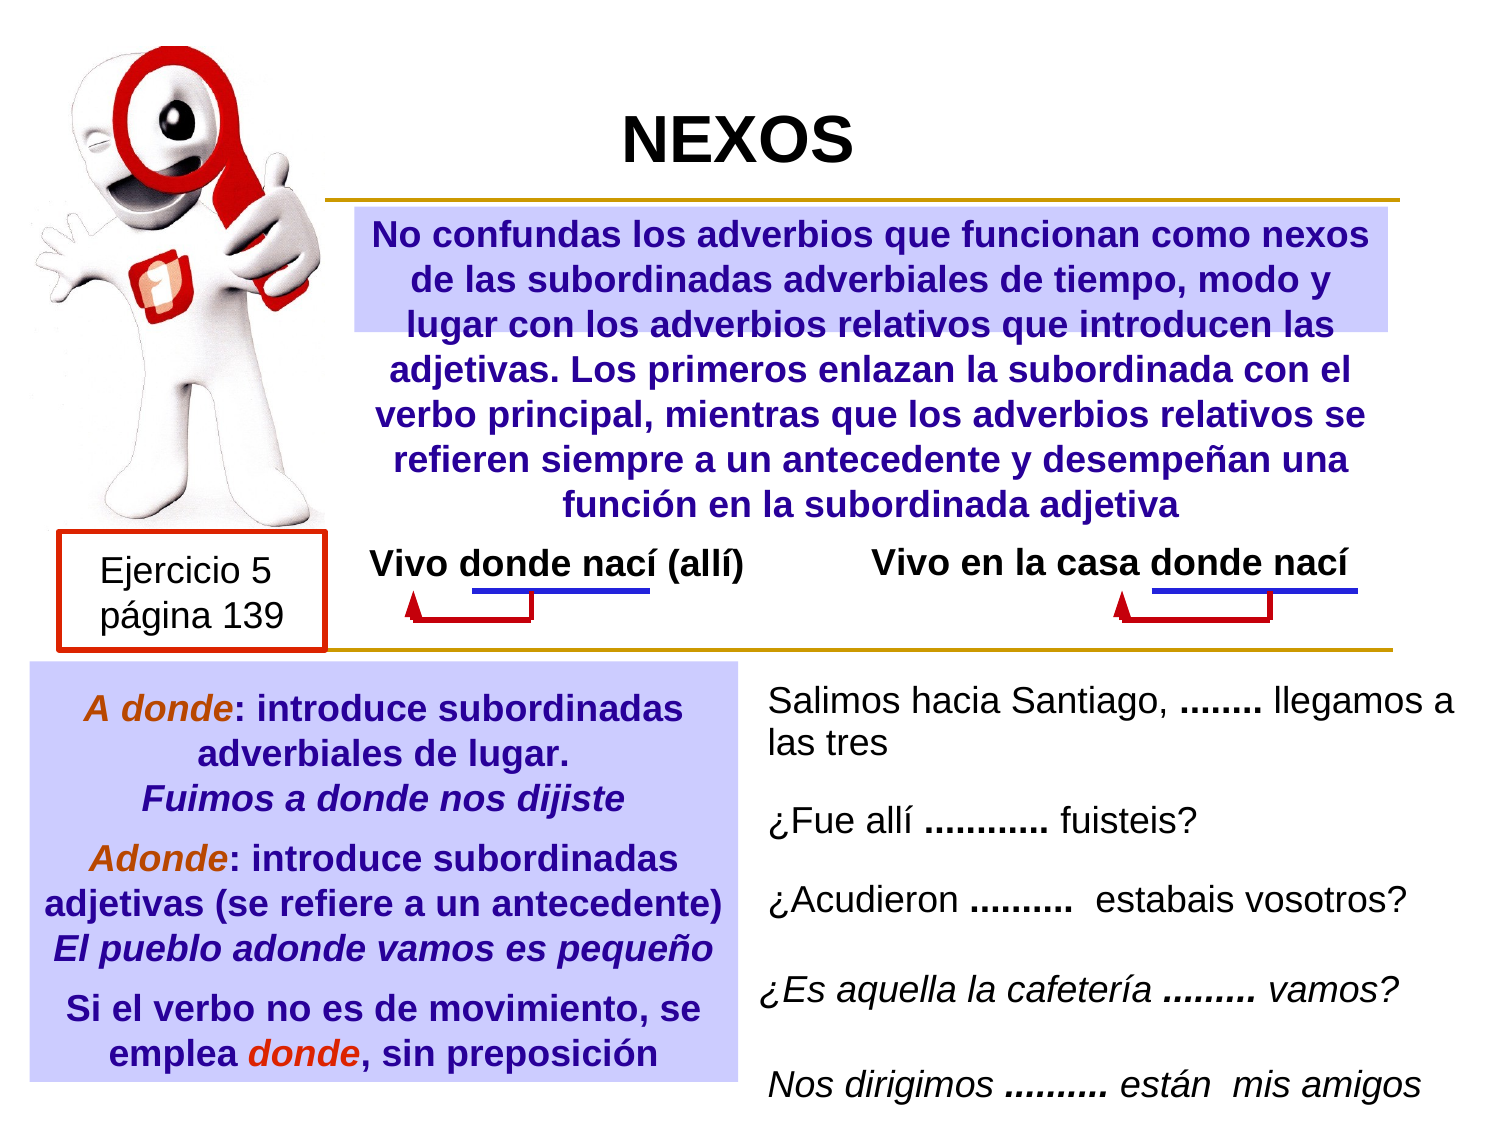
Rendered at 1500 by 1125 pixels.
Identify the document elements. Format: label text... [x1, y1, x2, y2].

text_box Vivo donde nací (allí) [354, 531, 759, 637]
text_box Ejercicio 5 página 139 [59, 531, 325, 650]
text_box ¿Es aquella la cafetería ......... vamos? [726, 968, 1433, 1028]
text_box Vivo en la casa donde nací [856, 530, 1363, 591]
text_box Salimos hacia Santiago, ........ llegamos a las tres ¿Fue allí ............ fuisteis? ¿Acudieron .......... estabais vosotros? [767, 679, 1477, 1062]
picture [29, 46, 325, 532]
text_box No confundas los adverbios que funcionan como nexos de las subordinadas adverbiales de tiempo, modo y lugar con los adverbios relativos que introducen las adjetivas. Los primeros enlazan la subordinada con el verbo principal, mientras que los adverbios relativos se refieren siempre a un antecedente y desempeñan una función en la subordinada adjetiva [354, 203, 1388, 533]
text_box NEXOS [590, 88, 886, 184]
text_box Nos dirigimos .......... están mis amigos [767, 1062, 1500, 1107]
text_box A donde: introduce subordinadas adverbiales de lugar. Fuimos a donde nos dijiste Adonde: introduce subordinadas adjetivas (se refiere a un antecedente) El pueblo adonde vamos es pequeño Si el verbo no es de movimiento, se emplea donde, sin preposición [29, 661, 739, 1082]
